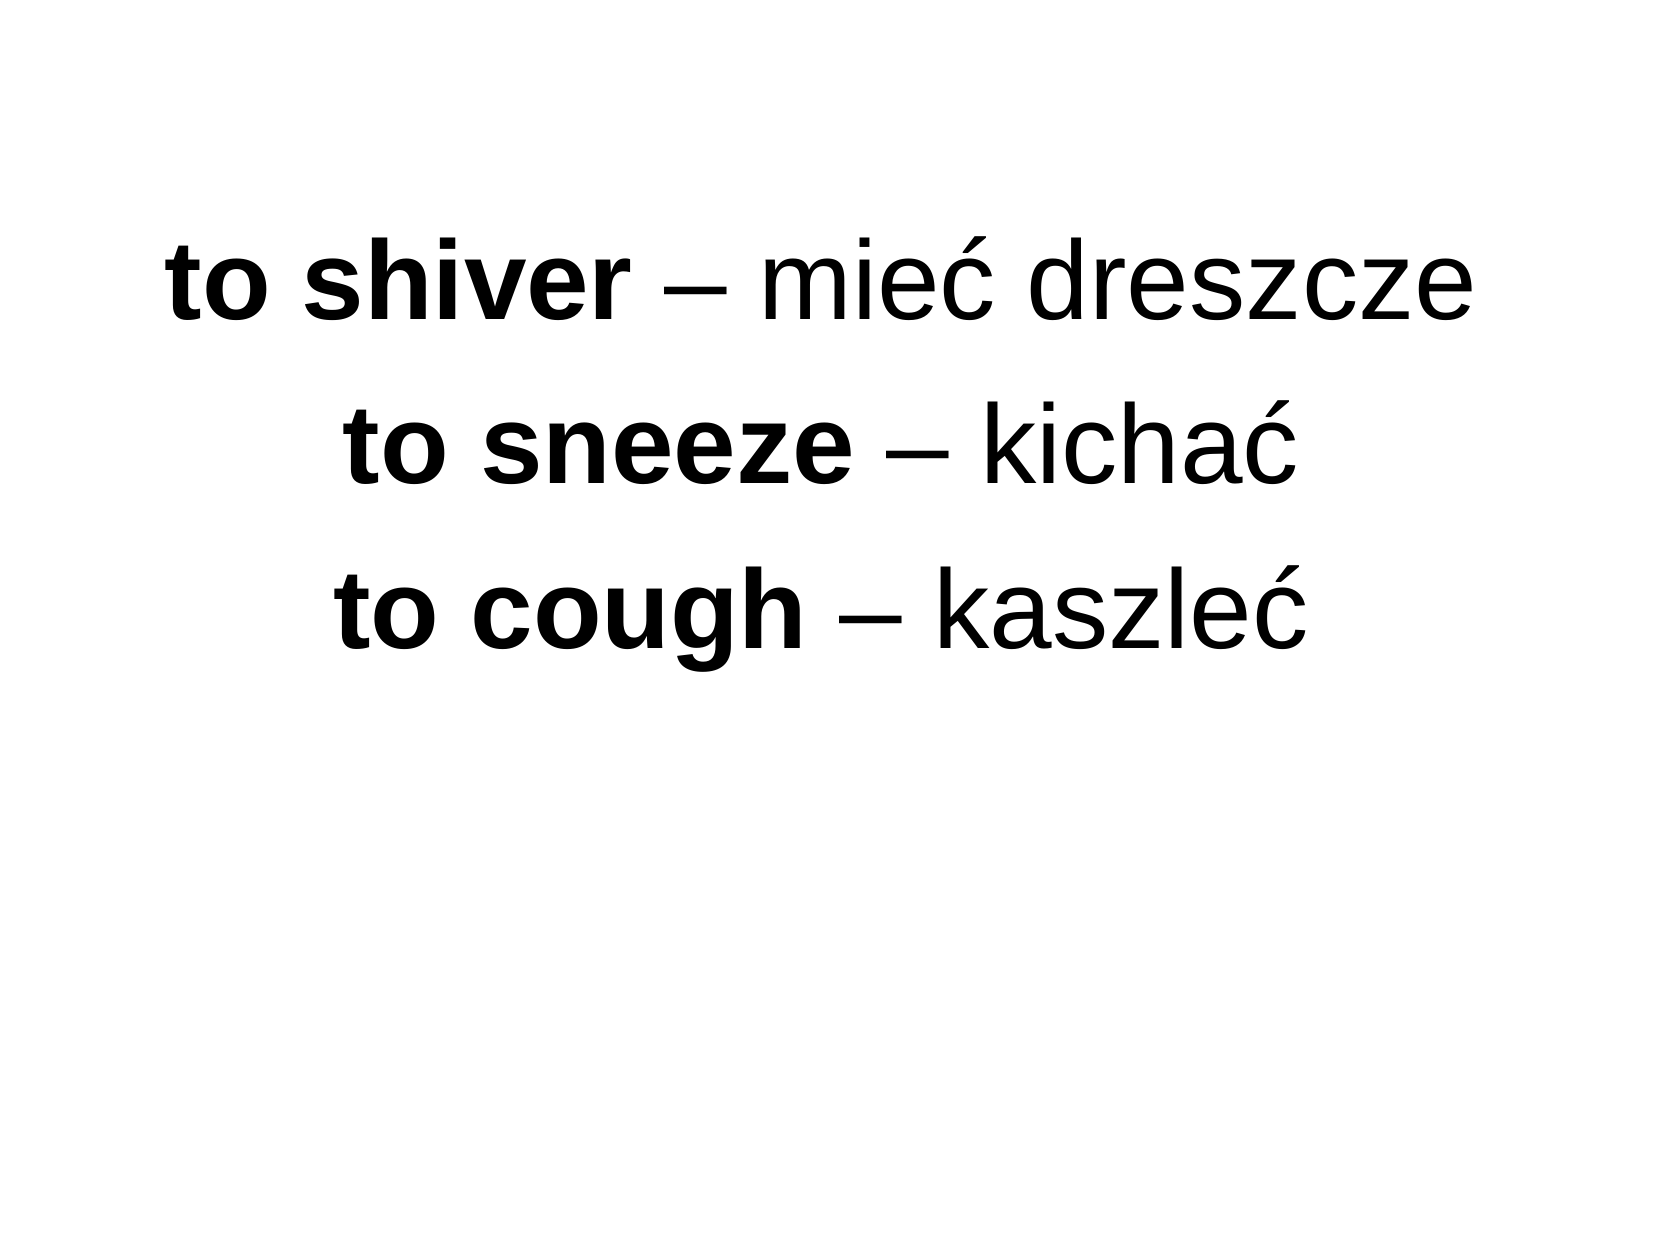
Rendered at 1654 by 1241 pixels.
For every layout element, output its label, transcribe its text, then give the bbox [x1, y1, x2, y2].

list to shiver – mieć dreszcze to sneeze – kichać to cough – kaszleć [76, 206, 1565, 1026]
